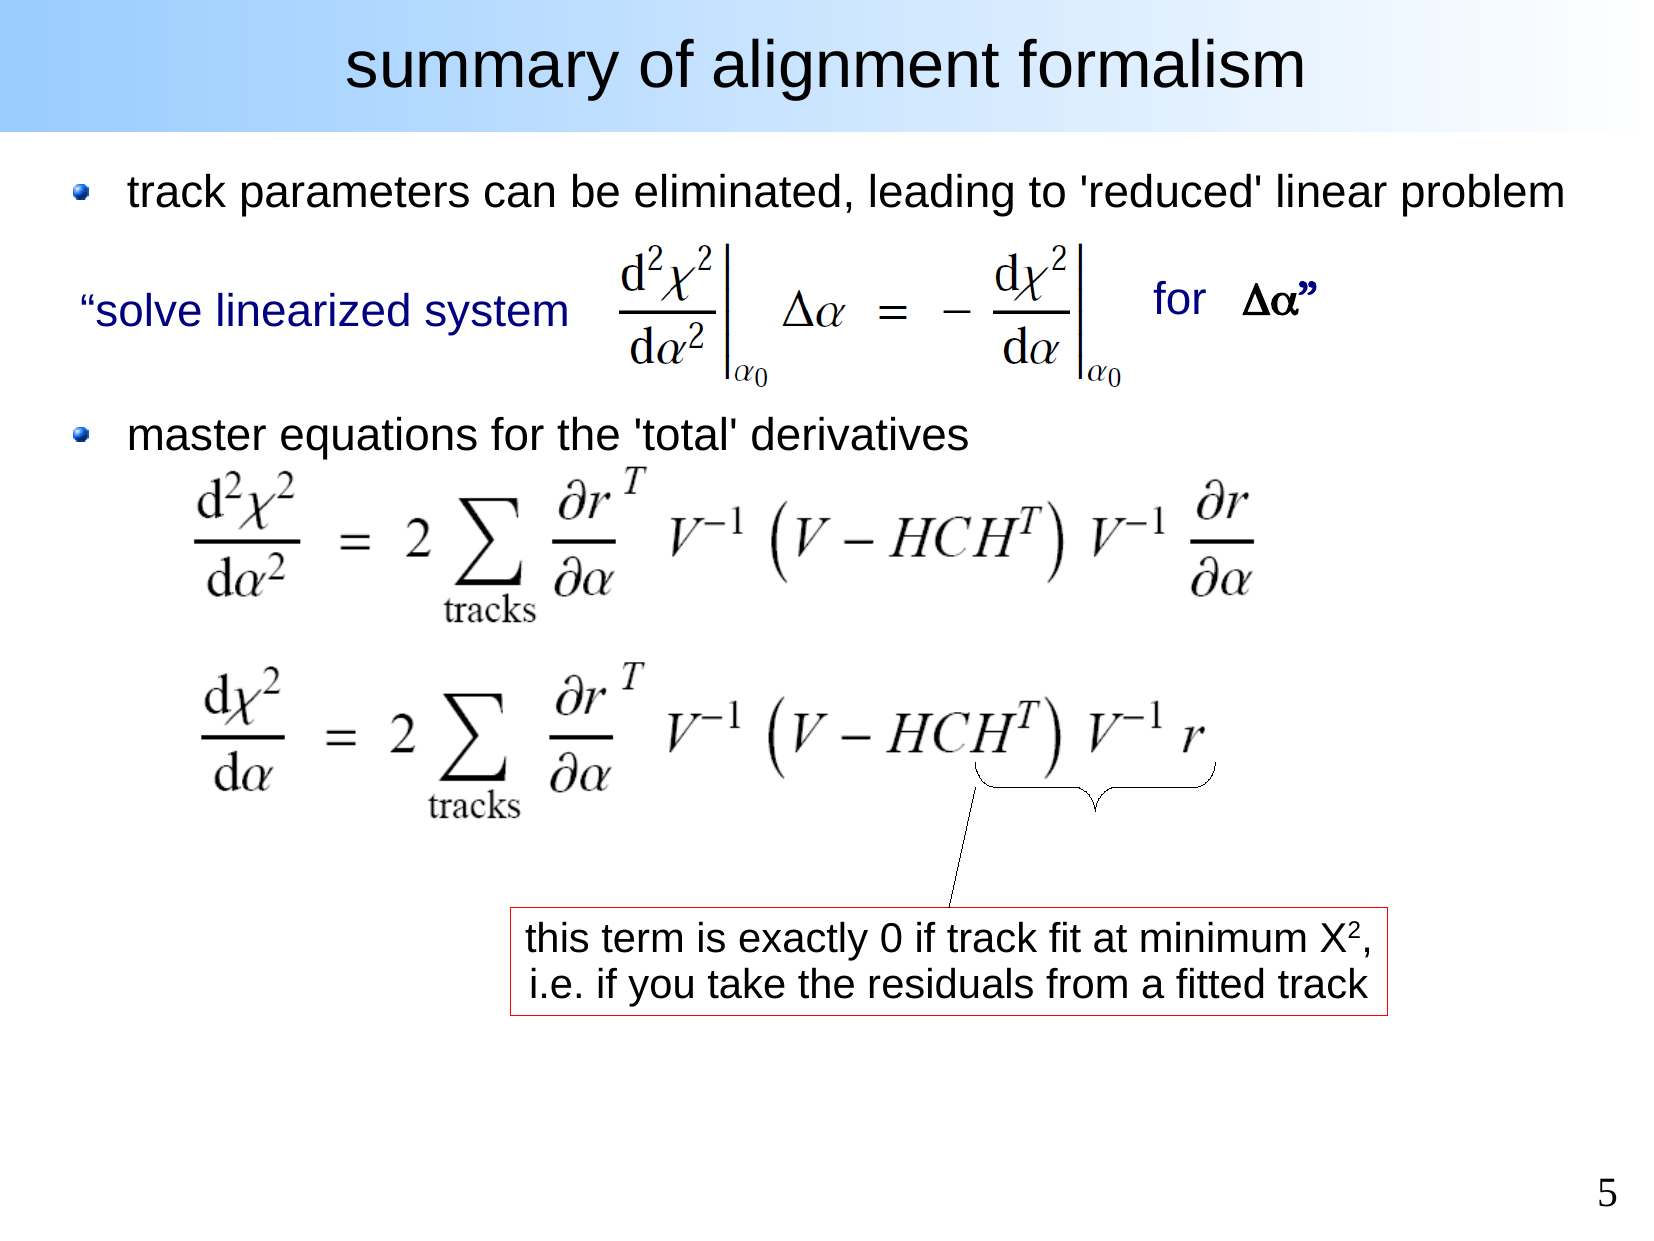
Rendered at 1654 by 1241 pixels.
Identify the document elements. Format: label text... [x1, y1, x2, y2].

picture [605, 236, 1131, 395]
text_box for Da” [1138, 265, 1360, 340]
text_box “solve linearized system [65, 278, 585, 345]
list master equations for the 'total' derivatives [41, 395, 1654, 479]
title summary of alignment formalism [82, 26, 1571, 102]
picture [176, 479, 1273, 833]
text_box this term is exactly 0 if track fit at minimum X2, i.e. if you take the residuals from a fitted track [510, 907, 1388, 1016]
list track parameters can be eliminated, leading to 'reduced' linear problem [41, 153, 1654, 236]
